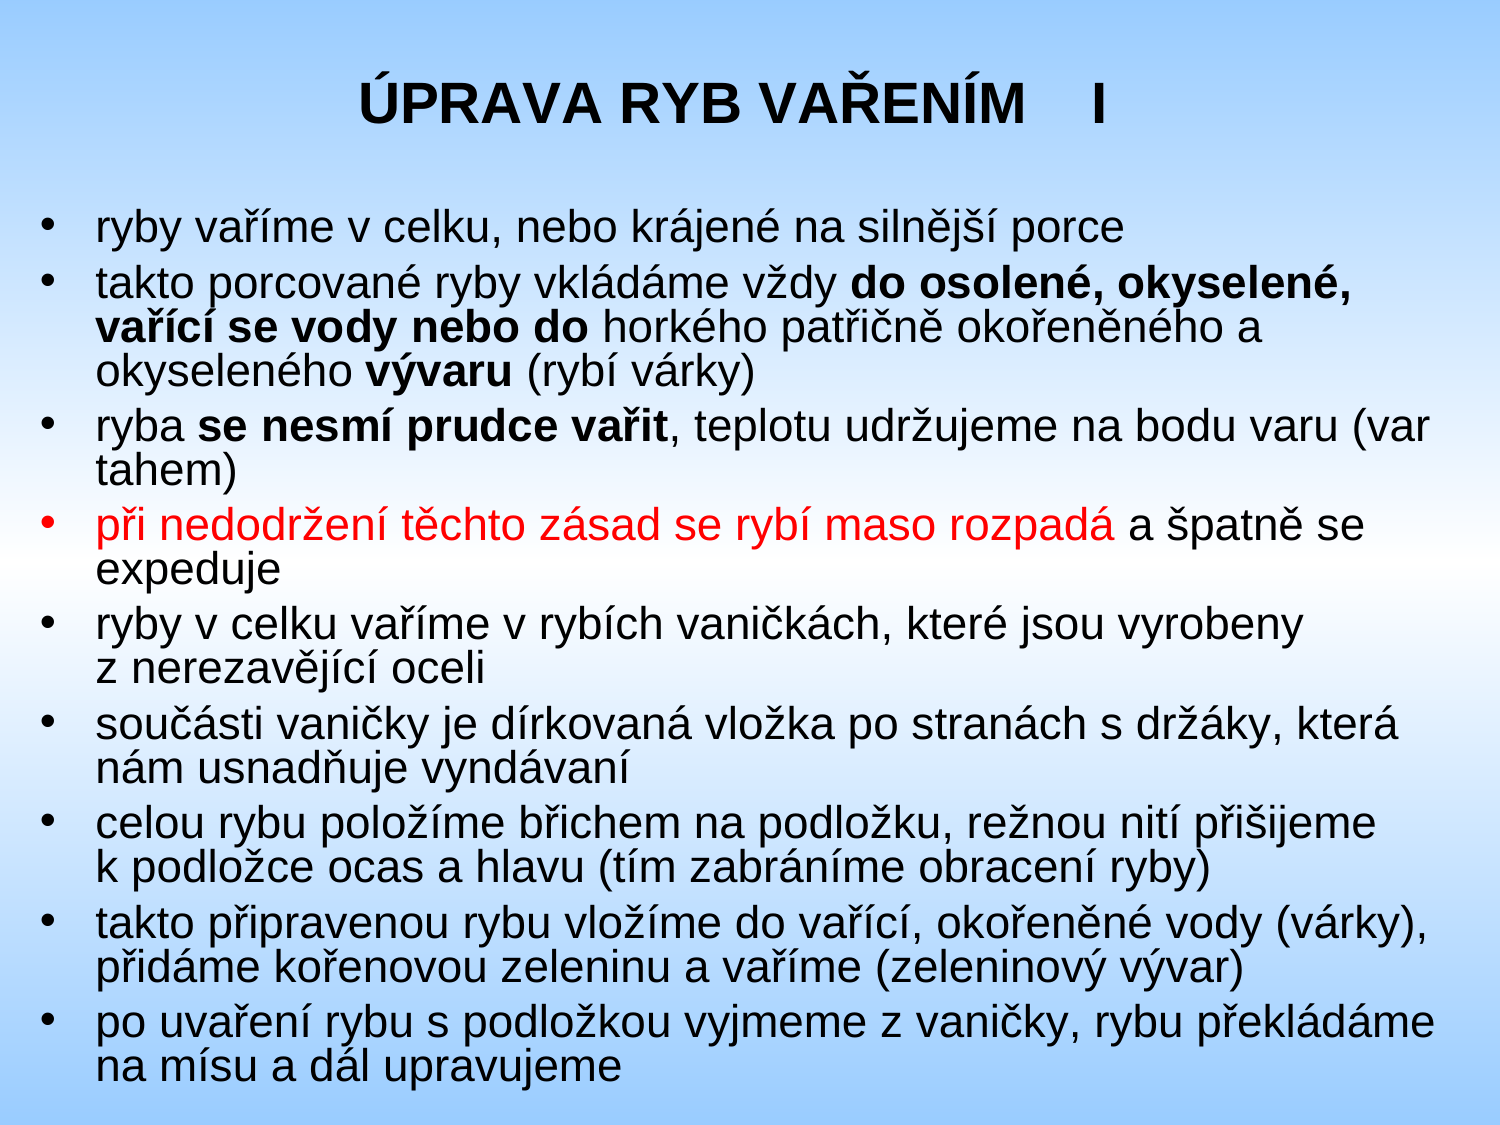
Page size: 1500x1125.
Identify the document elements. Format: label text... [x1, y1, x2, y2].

list ryby vaříme v celku, nebo krájené na silnější porce takto porcované ryby vkládáme vždy do osolené, okyselené, vařící se vody nebo do horkého patřičně okořeněného a okyseleného vývaru (rybí várky) ryba se nesmí prudce vařit, teplotu udržujeme na bodu varu (var tahem) při nedodržení těchto zásad se rybí maso rozpadá a špatně se expeduje ryby v celku vaříme v rybích vaničkách, které jsou vyrobeny z nerezavějící oceli součásti vaničky je dírkovaná vložka po stranách s držáky, která nám usnadňuje vyndávaní celou rybu položíme břichem na podložku, režnou nití přišijeme k podložce ocas a hlavu (tím zabráníme obracení ryby) takto připravenou rybu vložíme do vařící, okořeněné vody (várky), přidáme kořenovou zeleninu a vaříme (zeleninový vývar) po uvaření rybu s podložkou vyjmeme z vaničky, rybu překládáme na mísu a dál upravujeme [24, 199, 1476, 1125]
title ÚPRAVA RYB VAŘENÍM I [74, 24, 1375, 176]
